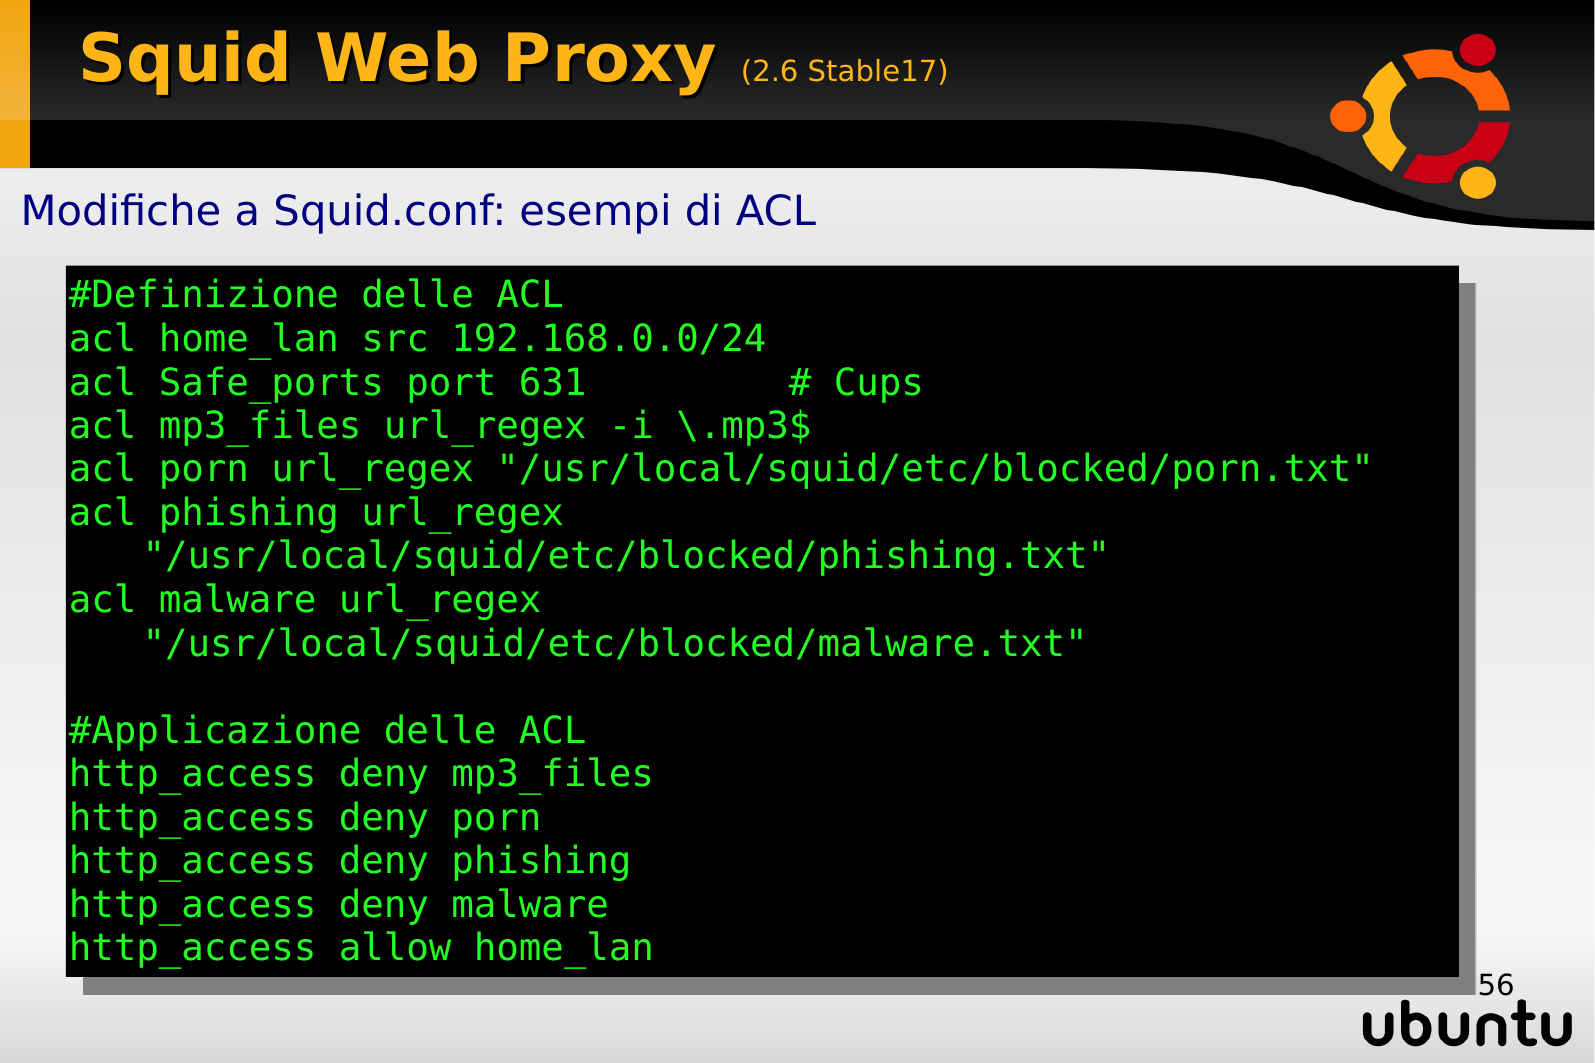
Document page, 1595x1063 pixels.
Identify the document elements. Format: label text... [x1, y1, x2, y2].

text_box Squid Web Proxy (2.6 Stable17) [23, 11, 1004, 105]
text_box Modifiche a Squid.conf: esempi di ACL [17, 178, 1554, 243]
picture [0, 0, 1595, 1063]
text_box #Definizione delle ACL acl home_lan src 192.168.0.0/24 acl Safe_ports port 631 # Cups acl mp3_files url_regex -i \.mp3$ acl porn url_regex "/usr/local/squid/etc/blocked/porn.txt" acl phishing url_regex "/usr/local/squid/etc/blocked/phishing.txt" acl malware url_regex "/usr/local/squid/etc/blocked/malware.txt" #Applicazione delle ACL http_access deny mp3_files http_access deny porn http_access deny phishing http_access deny malware http_access allow home_lan [65, 265, 1459, 977]
